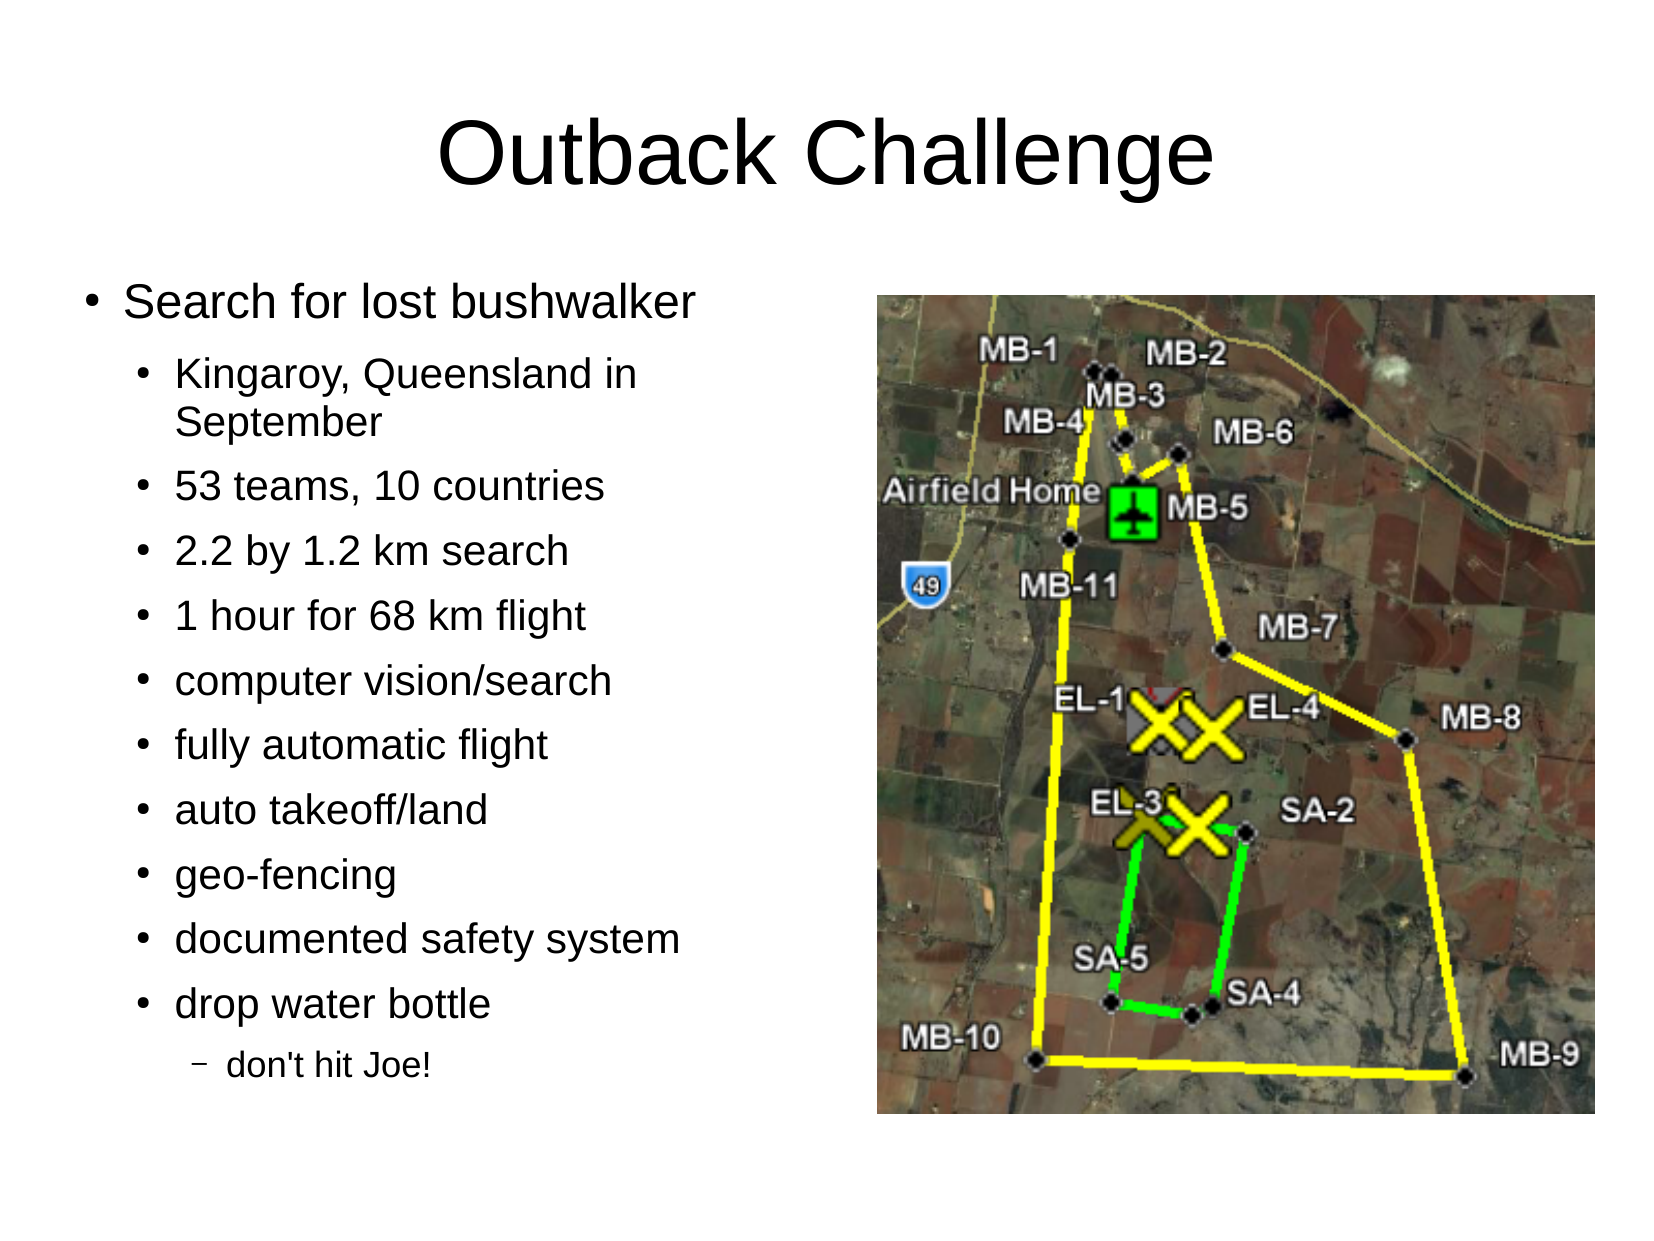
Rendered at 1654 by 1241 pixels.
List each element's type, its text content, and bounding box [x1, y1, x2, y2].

list Search for lost bushwalker Kingaroy, Queensland in September 53 teams, 10 countries 2.2 by 1.2 km search 1 hour for 68 km flight computer vision/search fully automatic flight auto takeoff/land geo-fencing documented safety system drop water bottle don't hit Joe! [71, 274, 798, 1093]
title Outback Challenge [82, 49, 1571, 257]
picture [877, 295, 1595, 1114]
